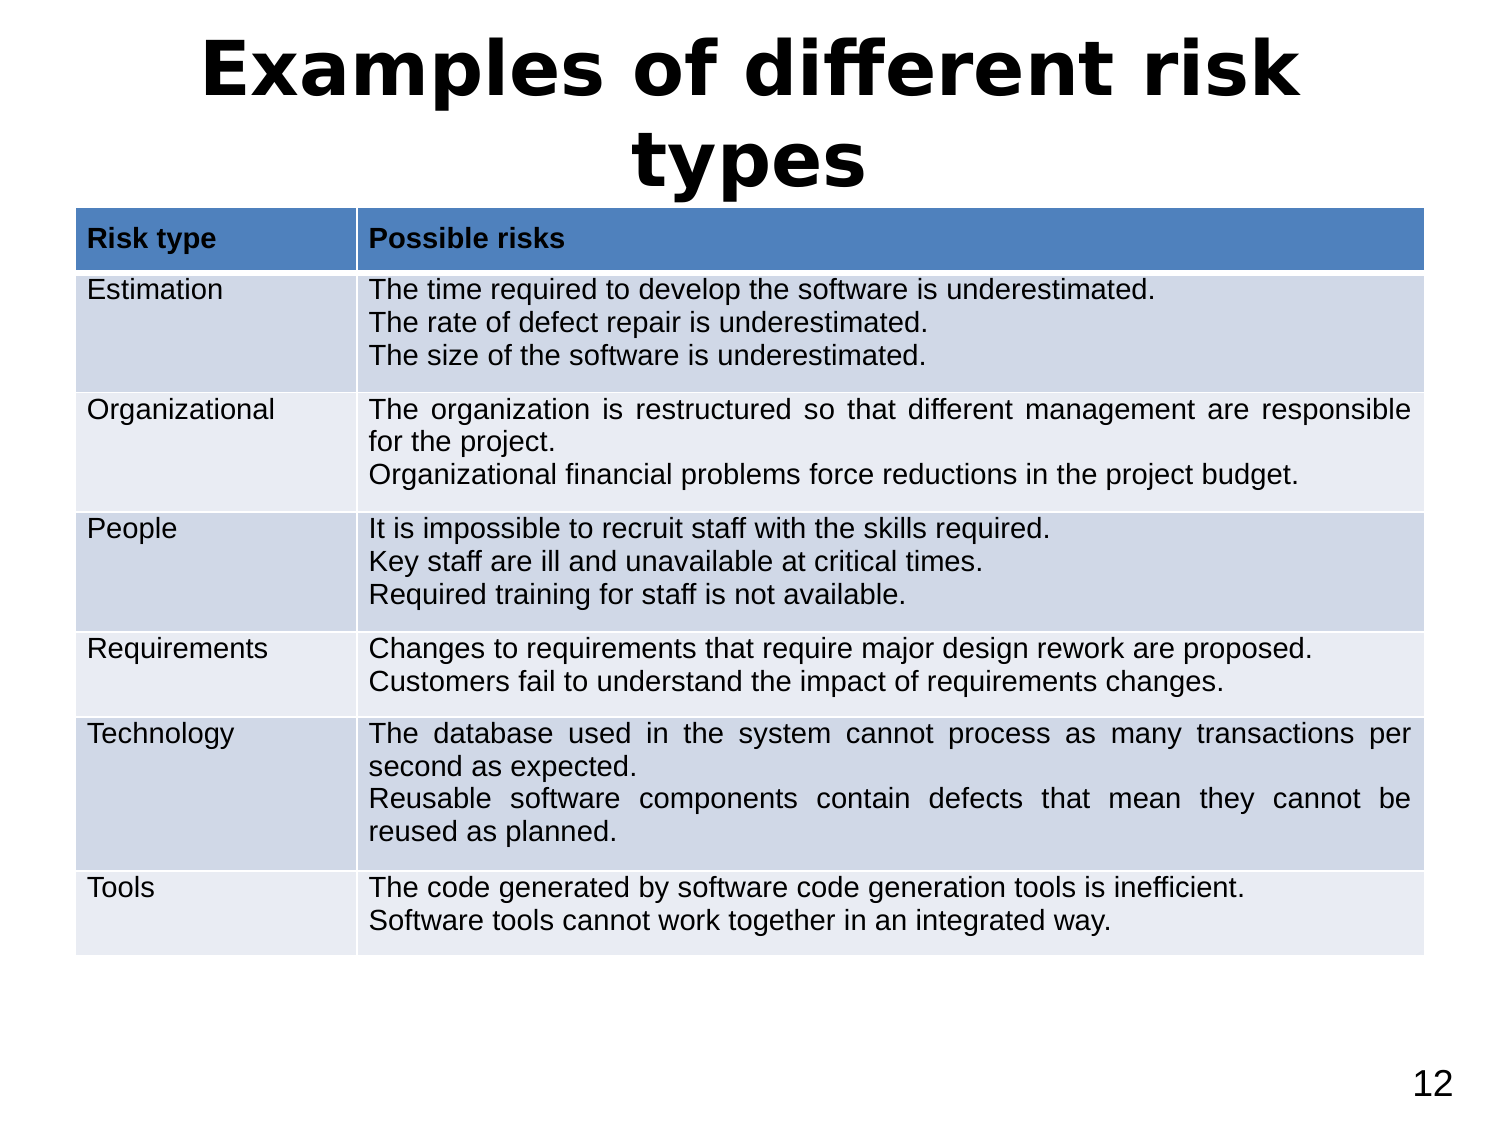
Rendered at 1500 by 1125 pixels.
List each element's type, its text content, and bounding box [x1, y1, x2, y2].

table_header Possible risks [358, 208, 1424, 270]
table_cell It is impossible to recruit staff with the skills required. Key staff are ill and unavailable at critical times. Required training for staff is not available. [358, 513, 1424, 631]
table_cell Changes to requirements that require major design rework are proposed. Customers fail to understand the impact of requirements changes. [358, 633, 1424, 716]
table_cell The organization is restructured so that different management are responsible for the project. Organizational financial problems force reductions in the project budget. [358, 393, 1424, 511]
table_header Risk type [76, 208, 356, 270]
title Examples of different risk types [75, 44, 1425, 177]
table_cell Requirements [76, 633, 356, 716]
table_cell The code generated by software code generation tools is inefficient. Software tools cannot work together in an integrated way. [358, 872, 1424, 955]
table_cell The time required to develop the software is underestimated. The rate of defect repair is underestimated. The size of the software is underestimated. [358, 276, 1424, 392]
table_cell The database used in the system cannot process as many transactions per second as expected. Reusable software components contain defects that mean they cannot be reused as planned. [358, 718, 1424, 870]
table_cell People [76, 513, 356, 631]
table_cell Technology [76, 718, 356, 870]
table_cell Estimation [76, 276, 356, 392]
table_cell Organizational [76, 393, 356, 511]
table_cell Tools [76, 872, 356, 955]
